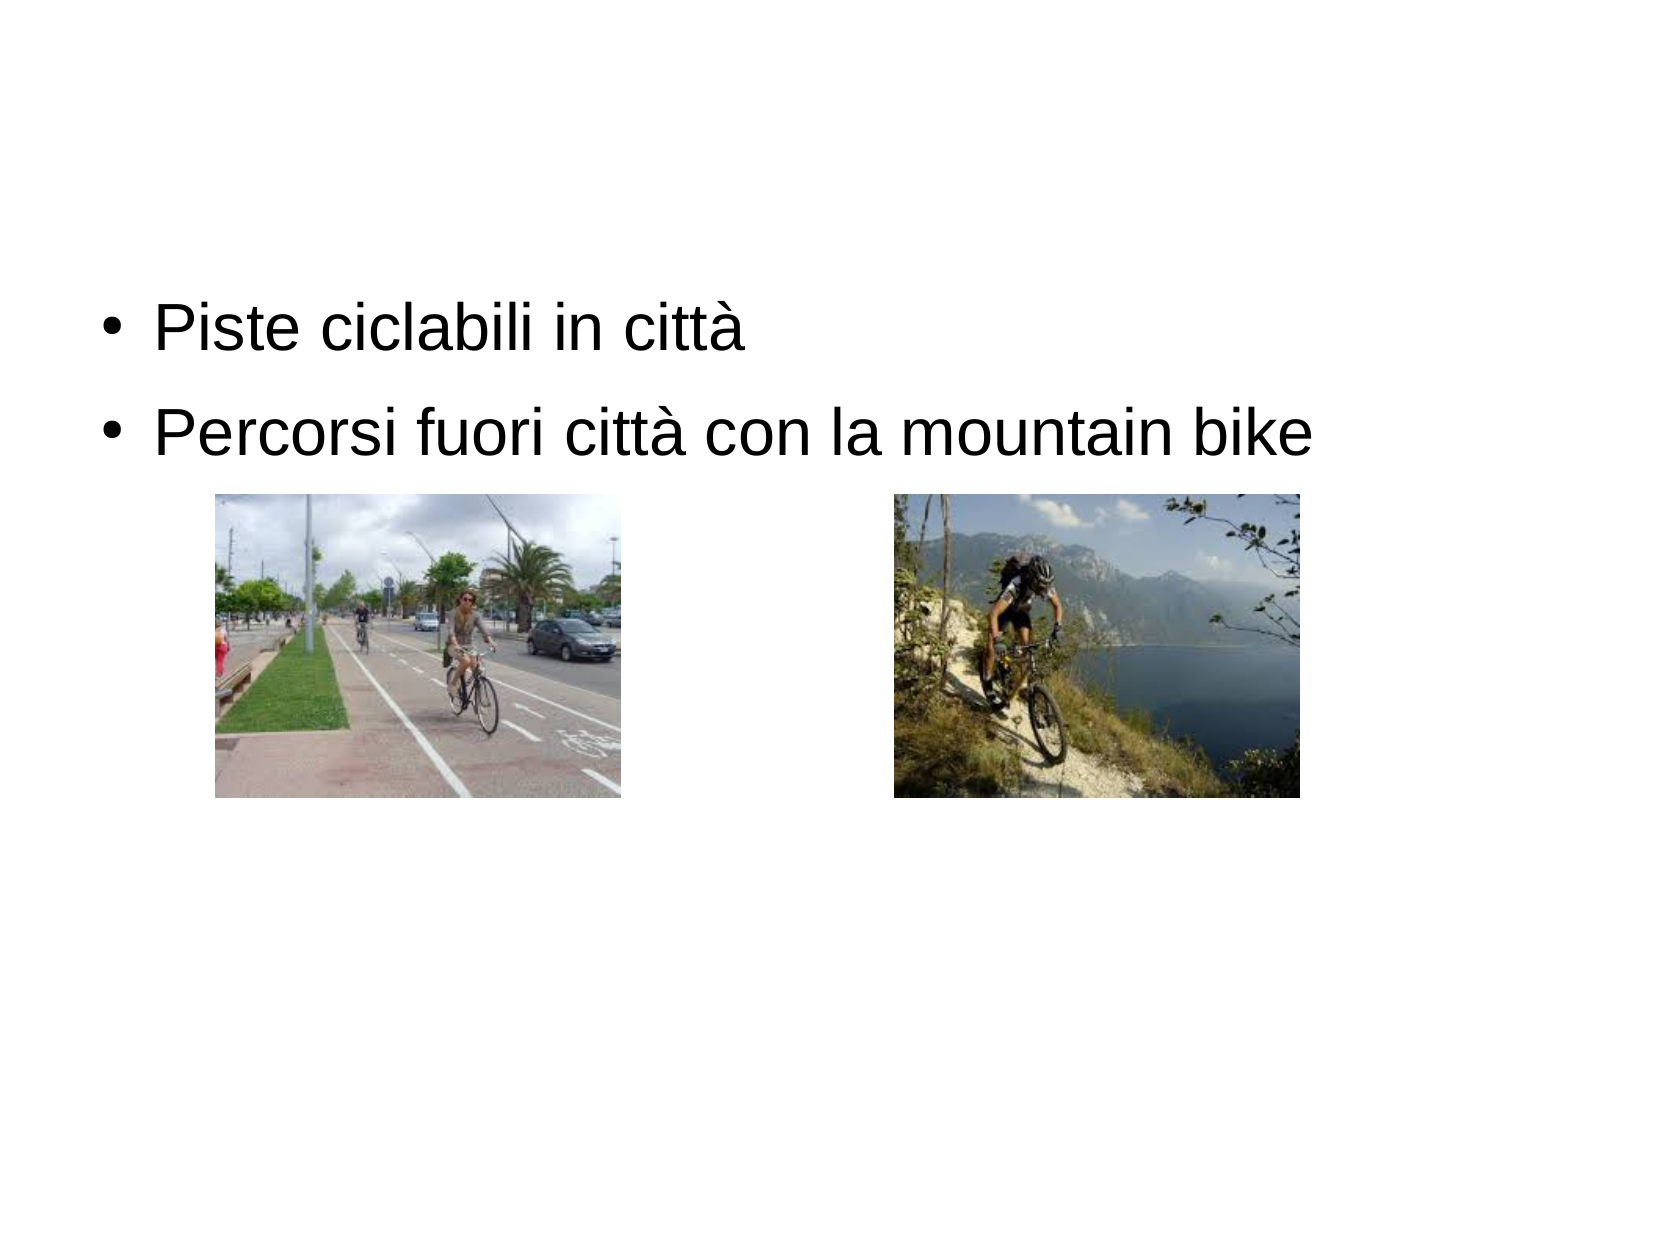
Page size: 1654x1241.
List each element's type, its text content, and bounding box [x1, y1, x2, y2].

picture [894, 494, 1300, 798]
picture [215, 494, 621, 798]
list Piste ciclabili in città Percorsi fuori città con la mountain bike [82, 290, 1571, 1109]
